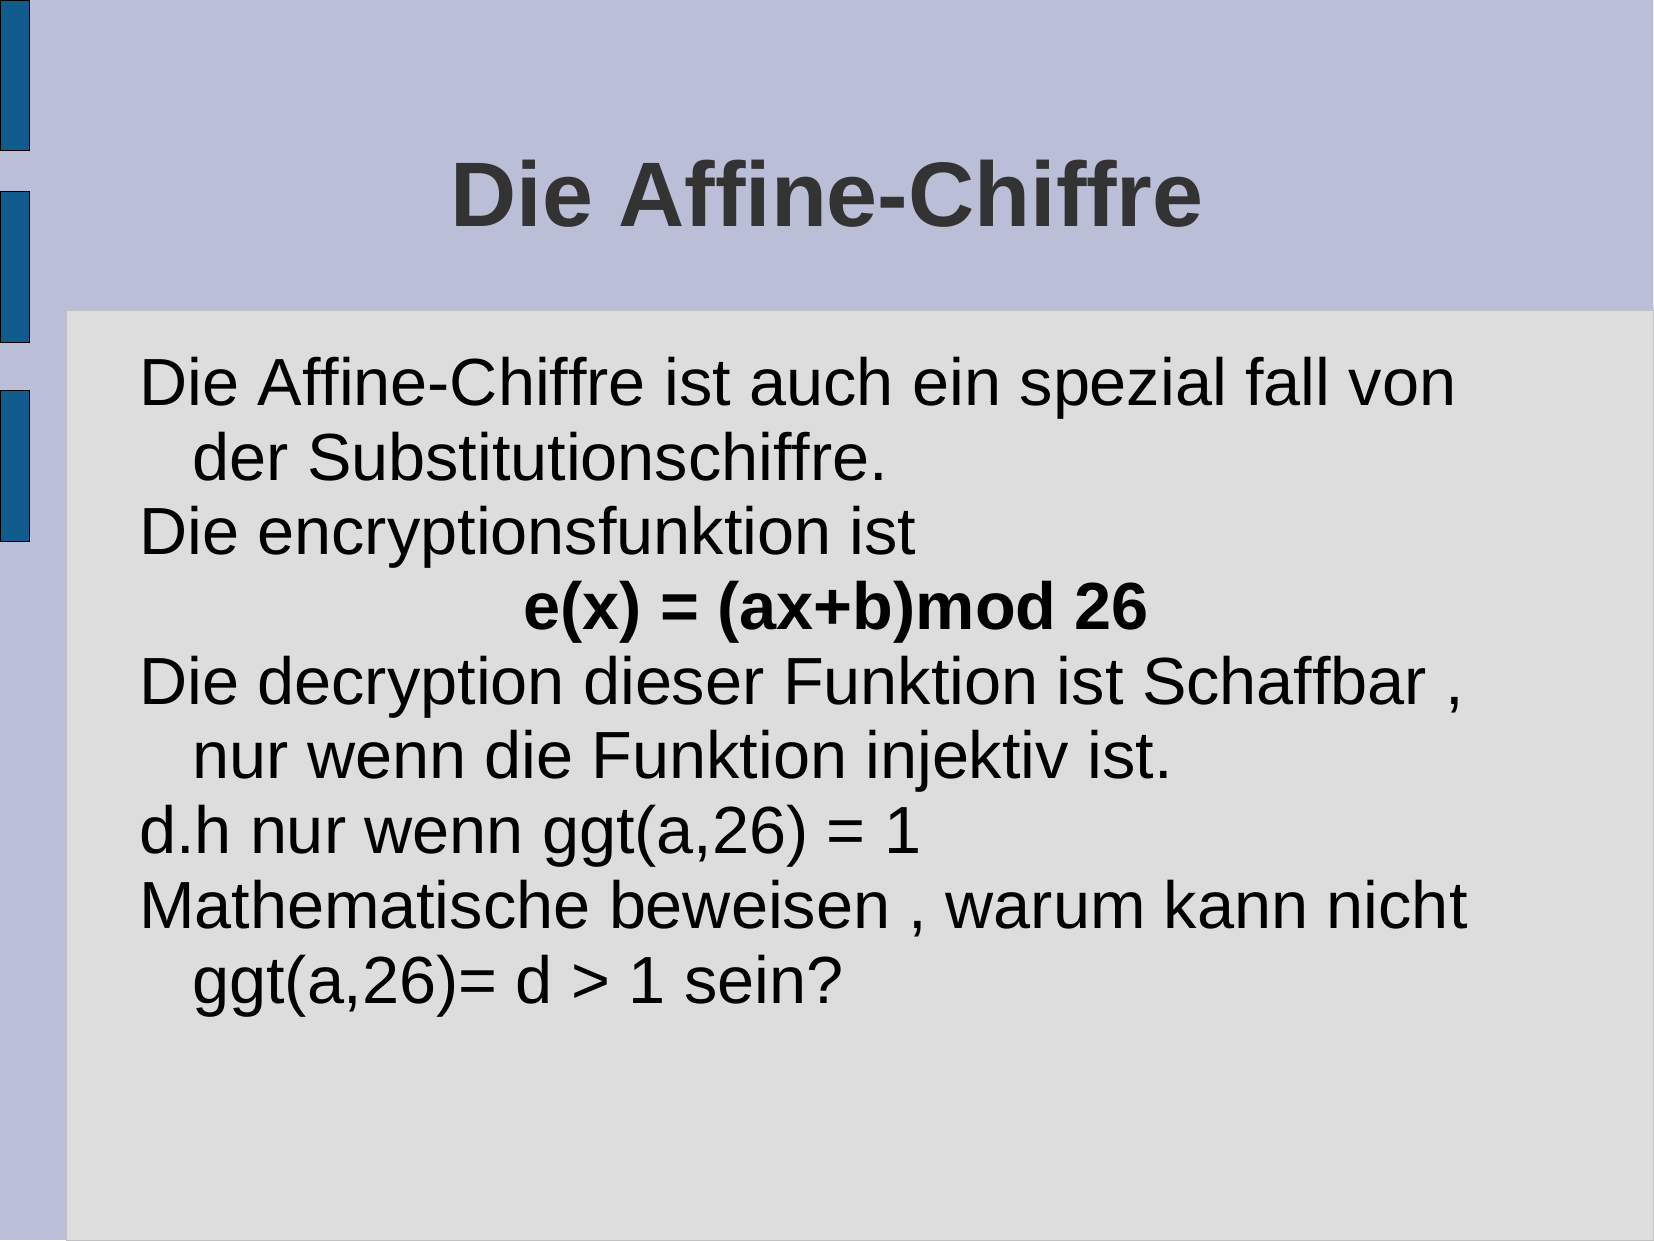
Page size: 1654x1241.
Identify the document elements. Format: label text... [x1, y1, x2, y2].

title Die Affine-Chiffre [121, 91, 1534, 299]
list Die Affine-Chiffre ist auch ein spezial fall von der Substitutionschiffre. Die encryptionsfunktion ist e(x) = (ax+b)mod 26 Die decryption dieser Funktion ist Schaffbar , nur wenn die Funktion injektiv ist. d.h nur wenn ggt(a,26) = 1 Mathematische beweisen , warum kann nicht ggt(a,26)= d > 1 sein? [121, 344, 1534, 1179]
